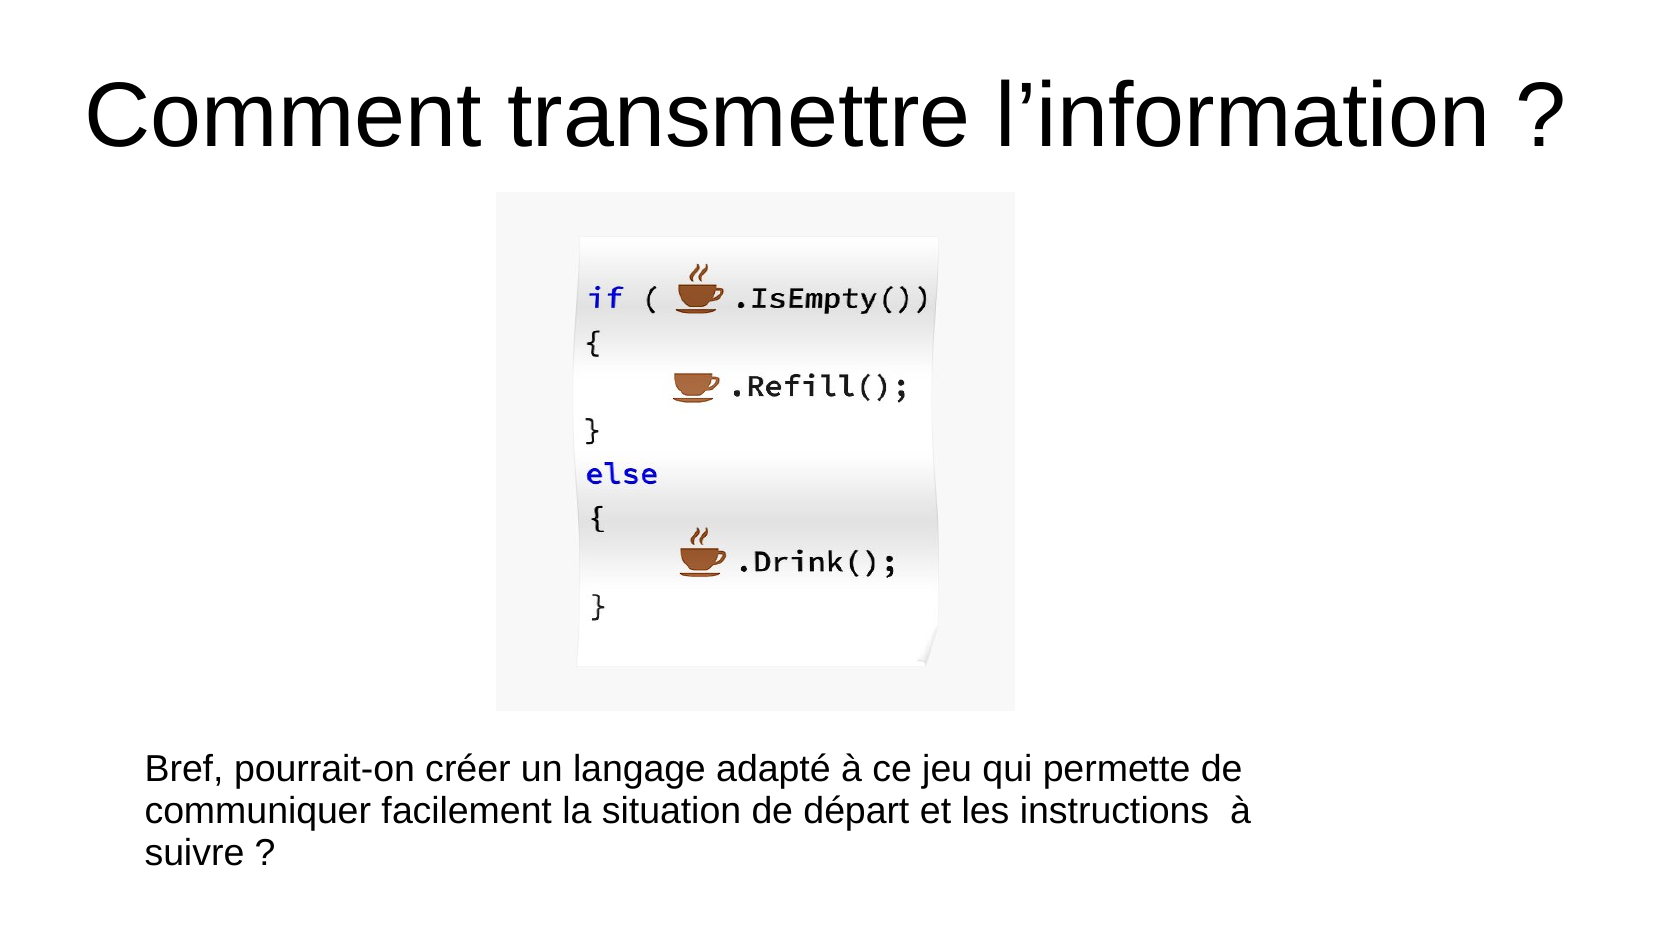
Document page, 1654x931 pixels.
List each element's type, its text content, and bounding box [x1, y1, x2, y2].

picture [496, 192, 1015, 711]
text_box Bref, pourrait-on créer un langage adapté à ce jeu qui permette de communiquer facilement la situation de départ et les instructions à suivre ? [129, 739, 1300, 881]
title Comment transmettre l’information ? [82, 37, 1571, 193]
